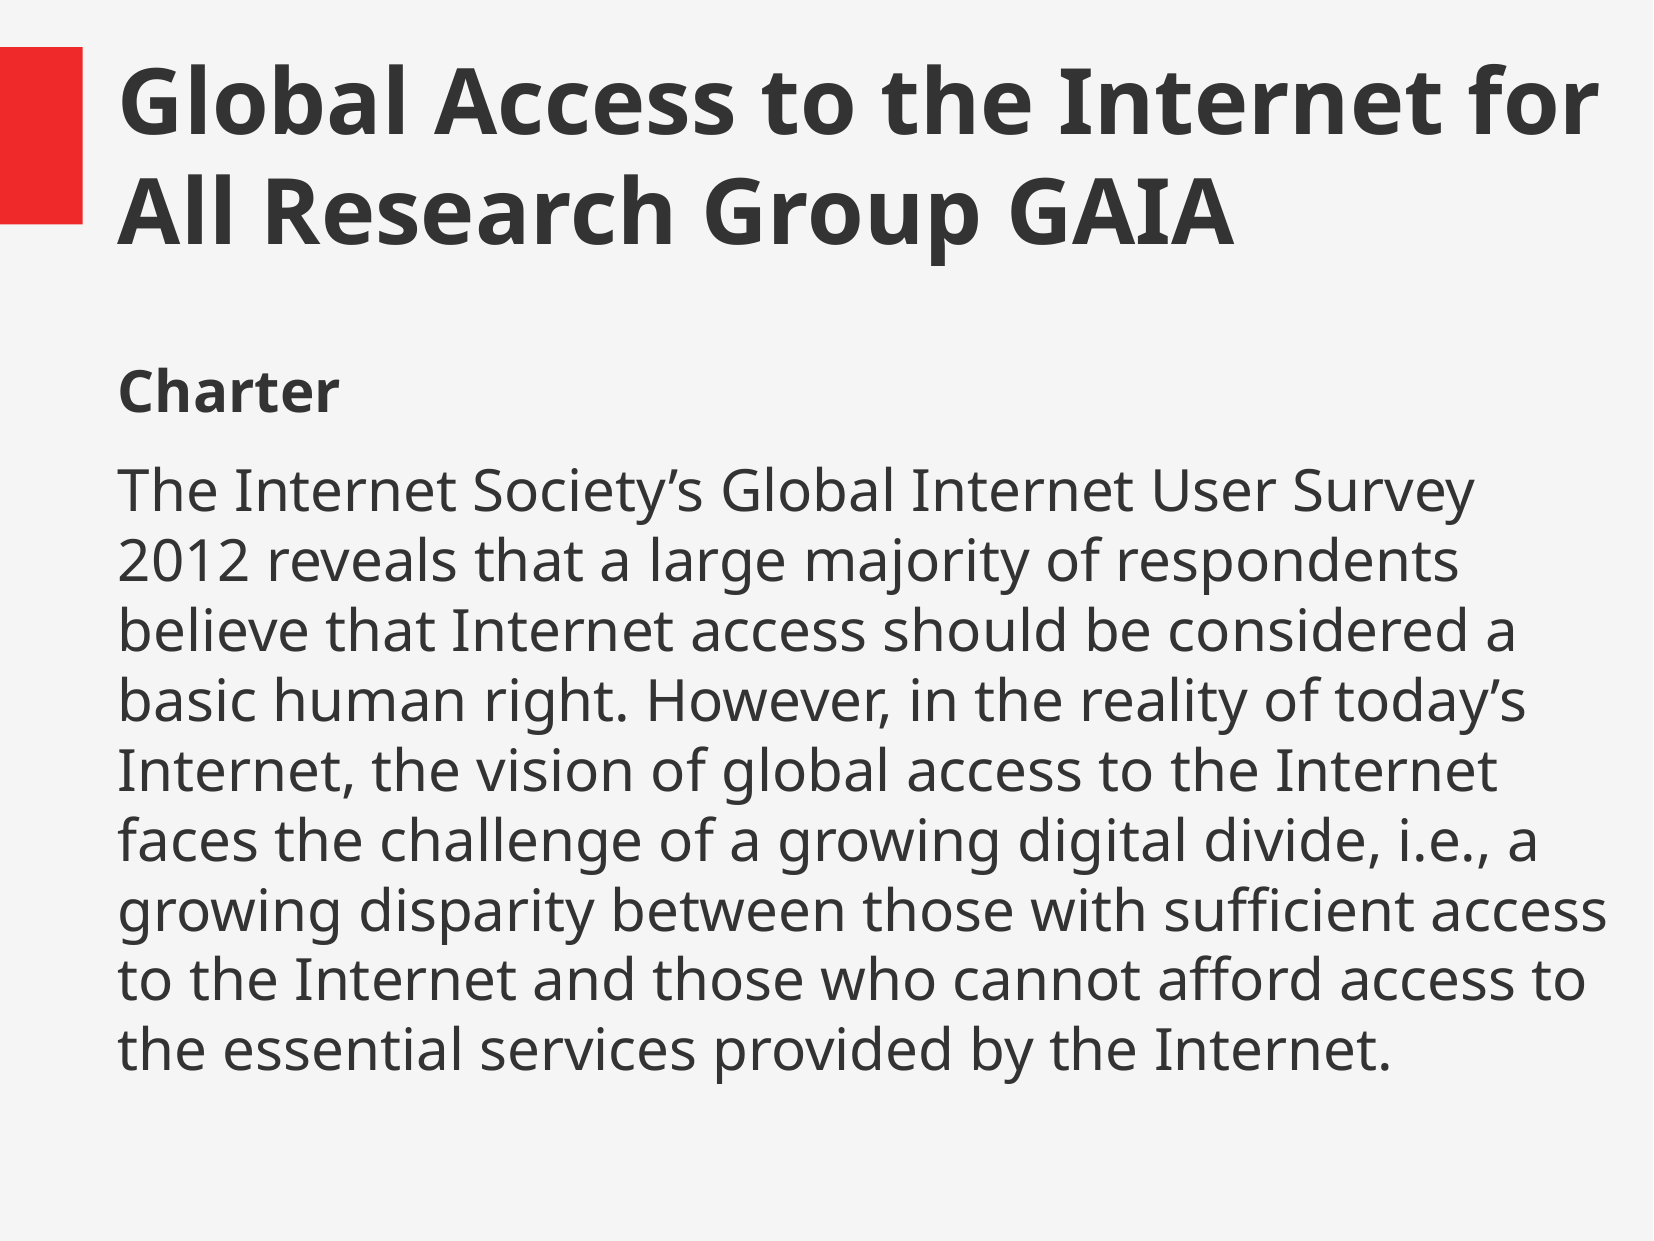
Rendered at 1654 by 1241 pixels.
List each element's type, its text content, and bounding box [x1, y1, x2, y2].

title Global Access to the Internet for All Research Group GAIA [117, 49, 1617, 257]
list Charter The Internet Society’s Global Internet User Survey 2012 reveals that a large majority of respondents believe that Internet access should be considered a basic human right. However, in the reality of today’s Internet, the vision of global access to the Internet faces the challenge of a growing digital divide, i.e., a growing disparity between those with sufficient access to the Internet and those who cannot afford access to the essential services provided by the Internet. [117, 354, 1621, 1127]
